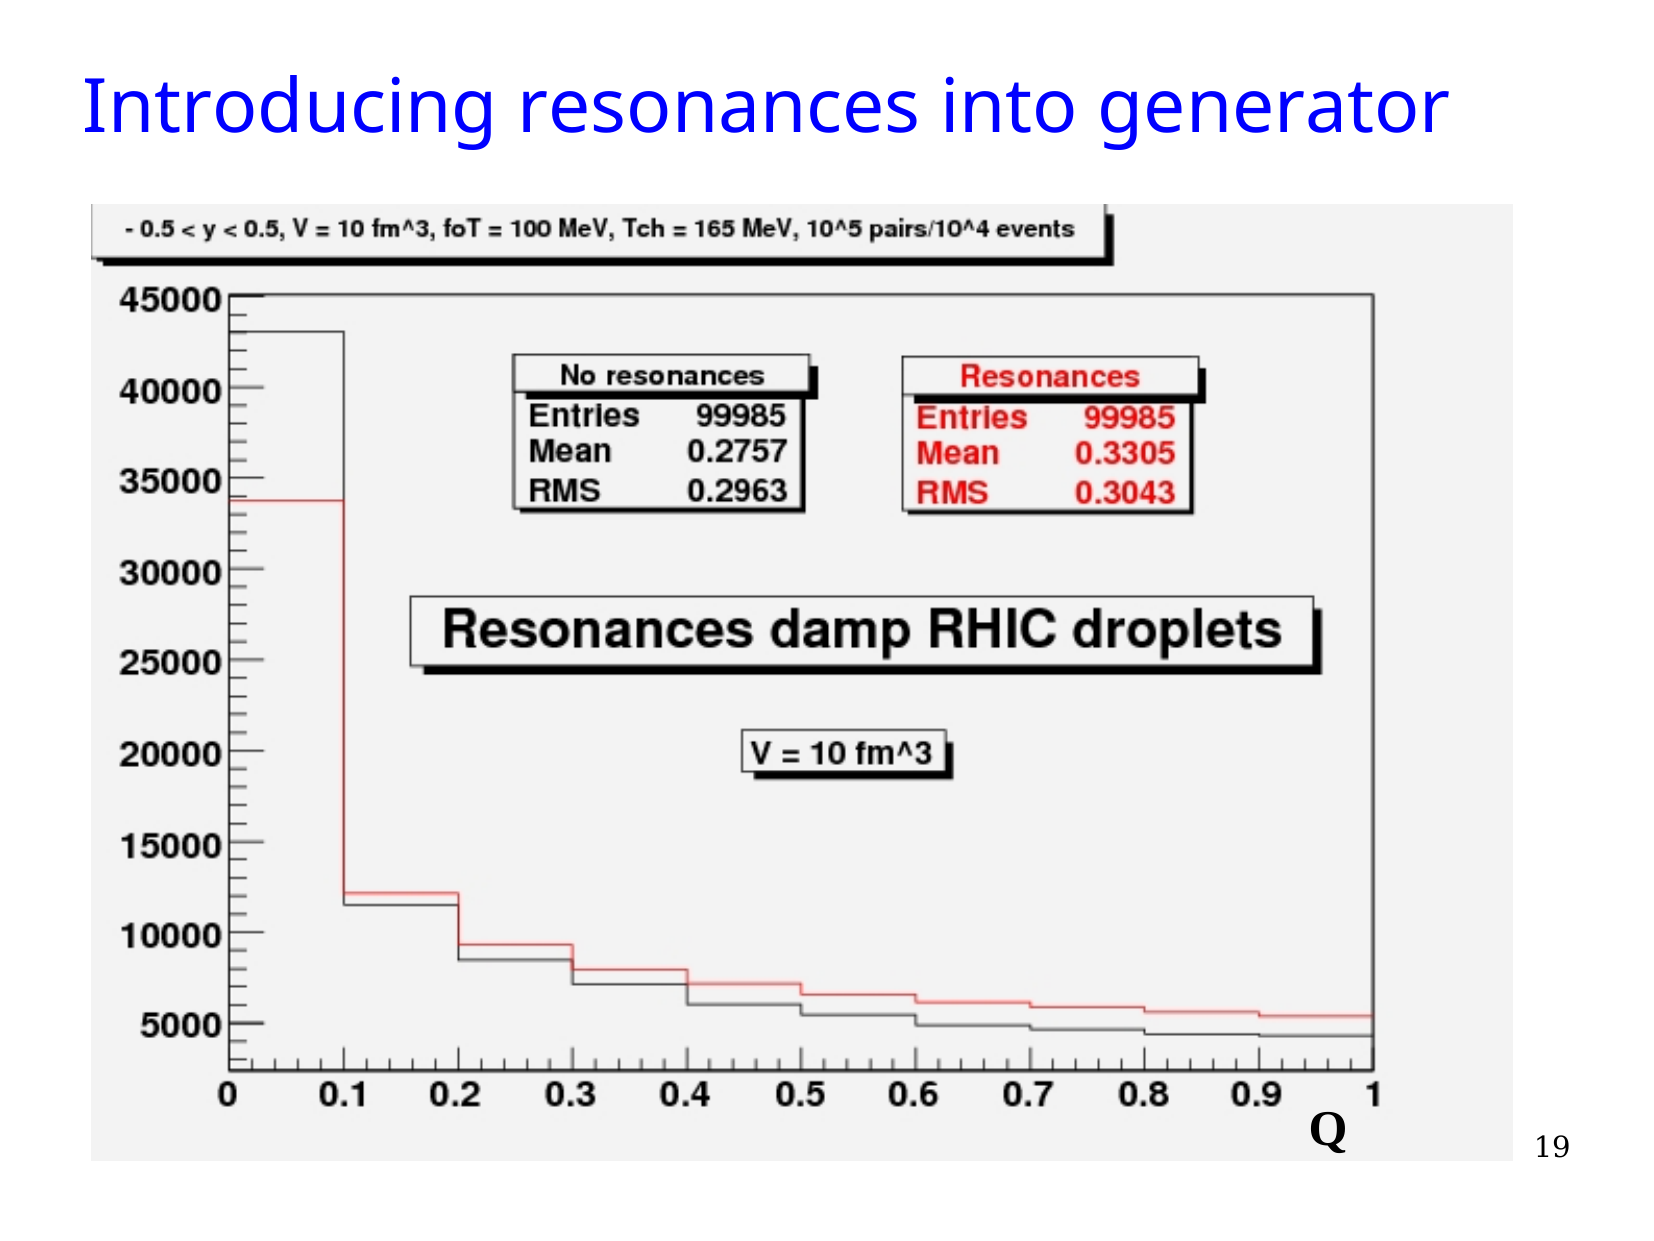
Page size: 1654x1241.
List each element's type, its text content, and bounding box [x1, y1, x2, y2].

chart [1307, 1099, 1654, 1241]
picture [91, 204, 1513, 1161]
title Introducing resonances into generator [82, 34, 1571, 173]
